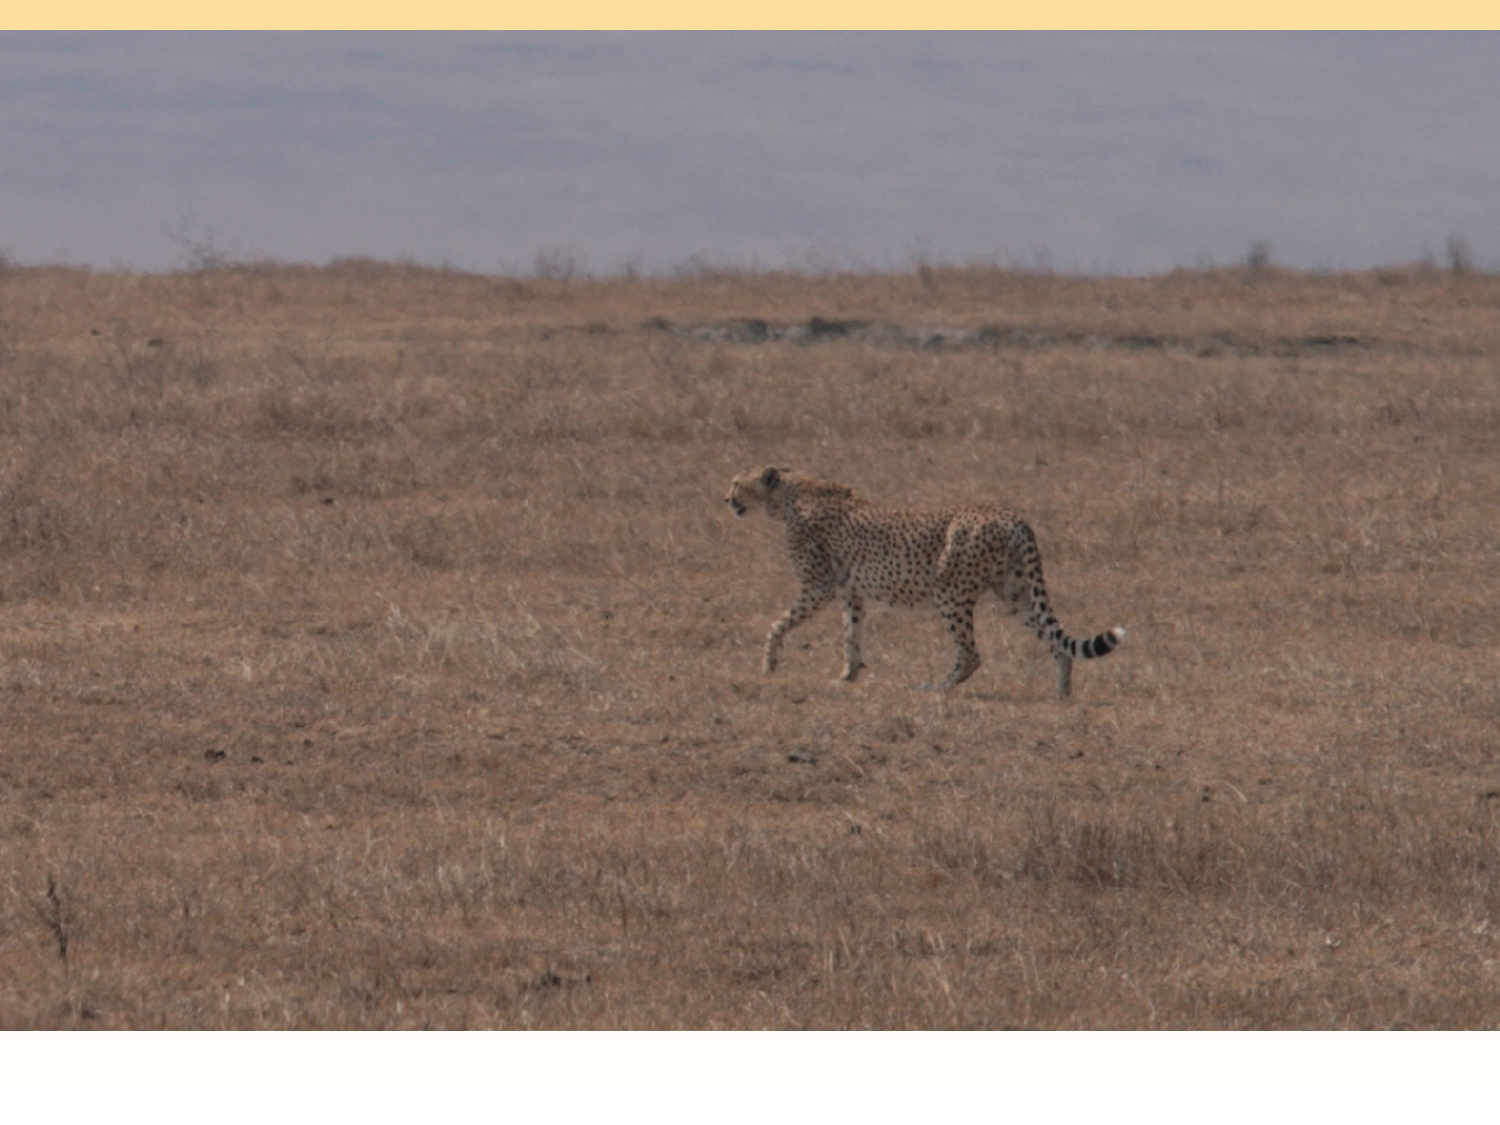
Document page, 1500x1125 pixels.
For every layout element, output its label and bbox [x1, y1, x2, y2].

picture [0, 30, 1500, 1031]
